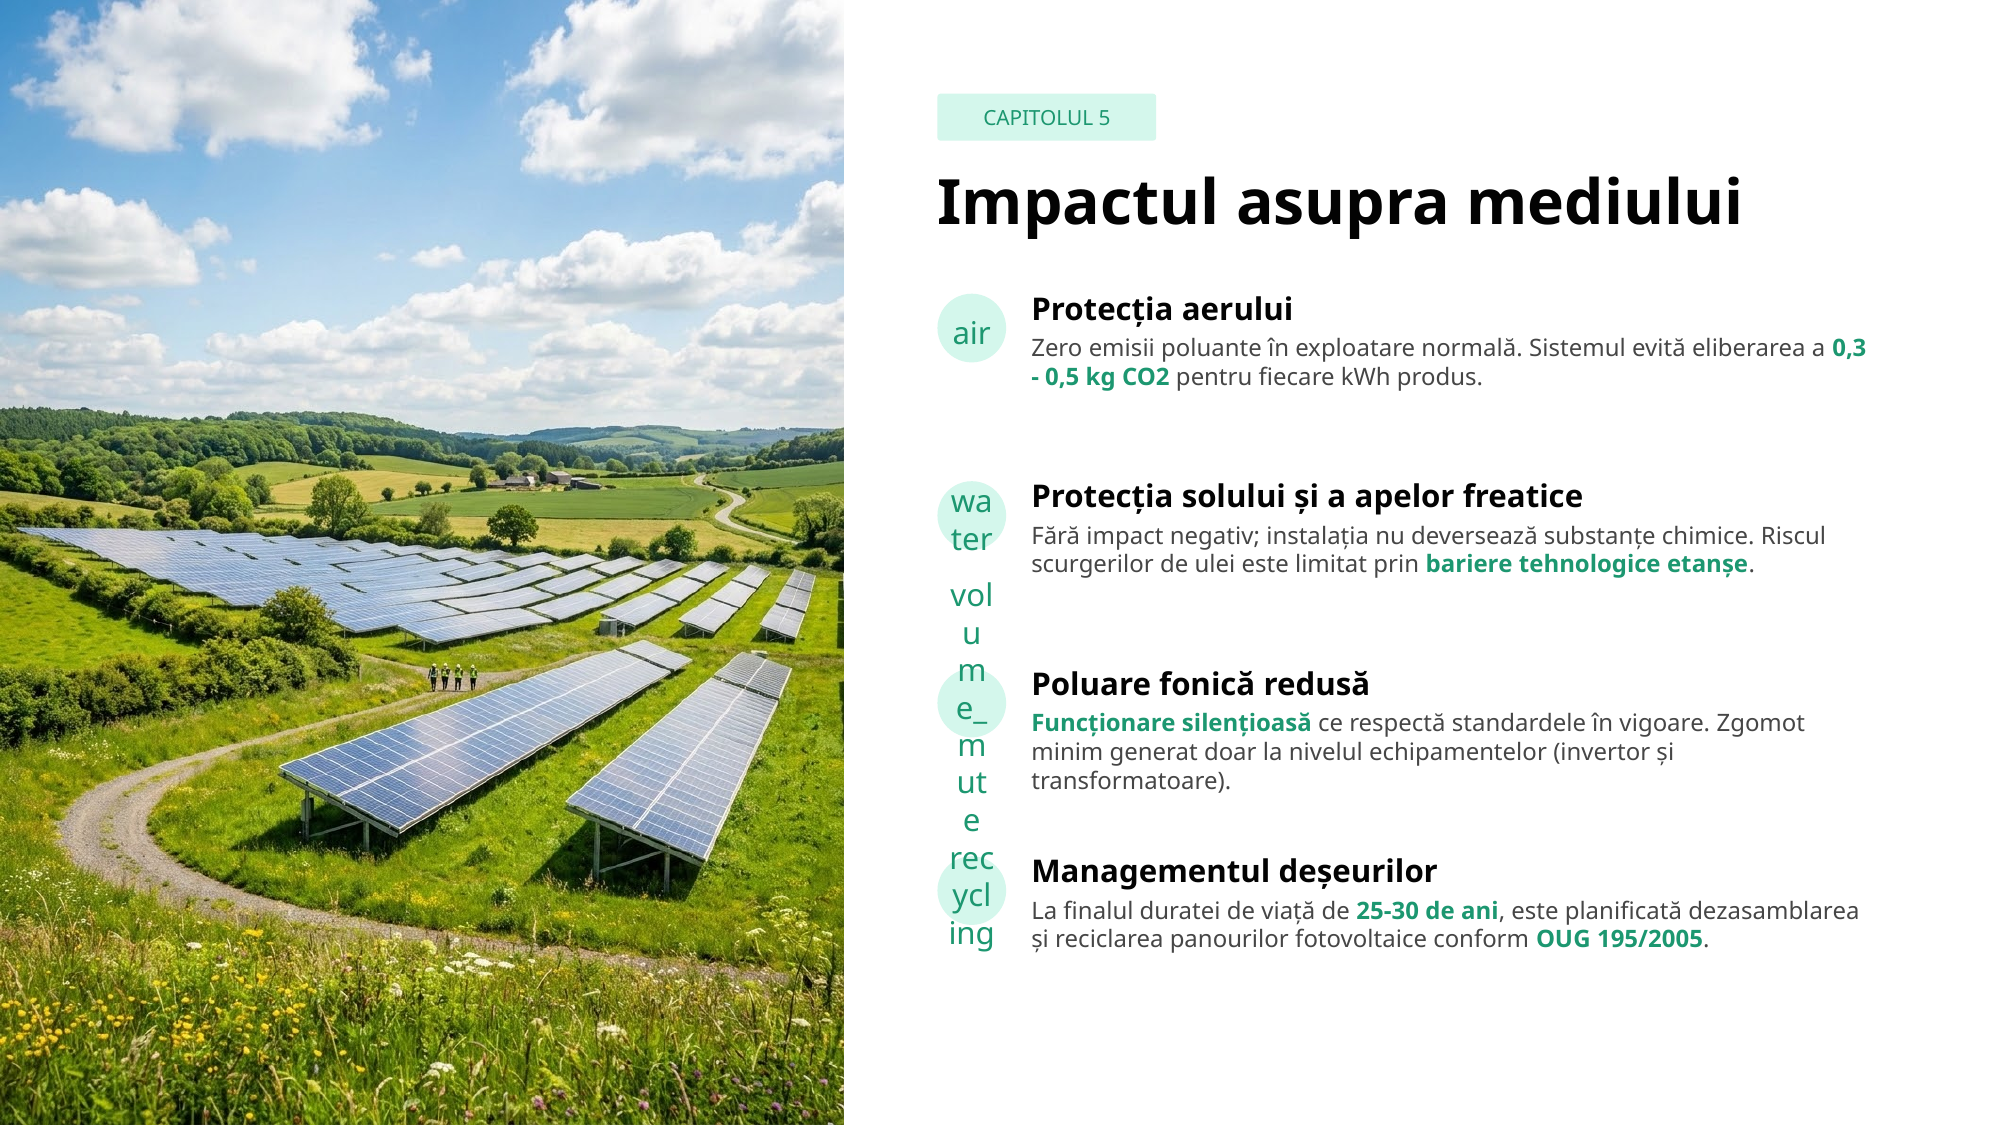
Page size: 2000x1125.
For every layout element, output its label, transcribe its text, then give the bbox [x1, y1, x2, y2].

picture [0, 0, 844, 1125]
text_box recycling [948, 870, 996, 918]
text_box Poluare fonică redusă Funcționare silențioasă ce respectă standardele în vigoare. Zgomot minim generat doar la nivelul echipamentelor (invertor și transformatoare). [1031, 664, 1875, 821]
text_box Protecția aerului Zero emisii poluante în exploatare normală. Sistemul evită eliberarea a 0,3 - 0,5 kg CO2 pentru fiecare kWh produs. [1031, 289, 1875, 446]
text_box air [948, 308, 996, 356]
text_box CAPITOLUL 5 [937, 93, 1157, 141]
text_box water [948, 495, 996, 543]
text_box volume_mute [948, 683, 996, 731]
text_box Protecția solului și a apelor freatice Fără impact negativ; instalația nu deversează substanțe chimice. Riscul scurgerilor de ulei este limitat prin bariere tehnologice etanșe. [1031, 476, 1875, 633]
text_box Managementul deșeurilor La finalul duratei de viață de 25-30 de ani, este planificată dezasamblarea și reciclarea panourilor fotovoltaice conform OUG 195/2005. [1031, 851, 1875, 1008]
text_box Impactul asupra mediului [937, 156, 1907, 243]
text_box [844, 0, 2000, 1125]
text_box water [953, 495, 961, 509]
